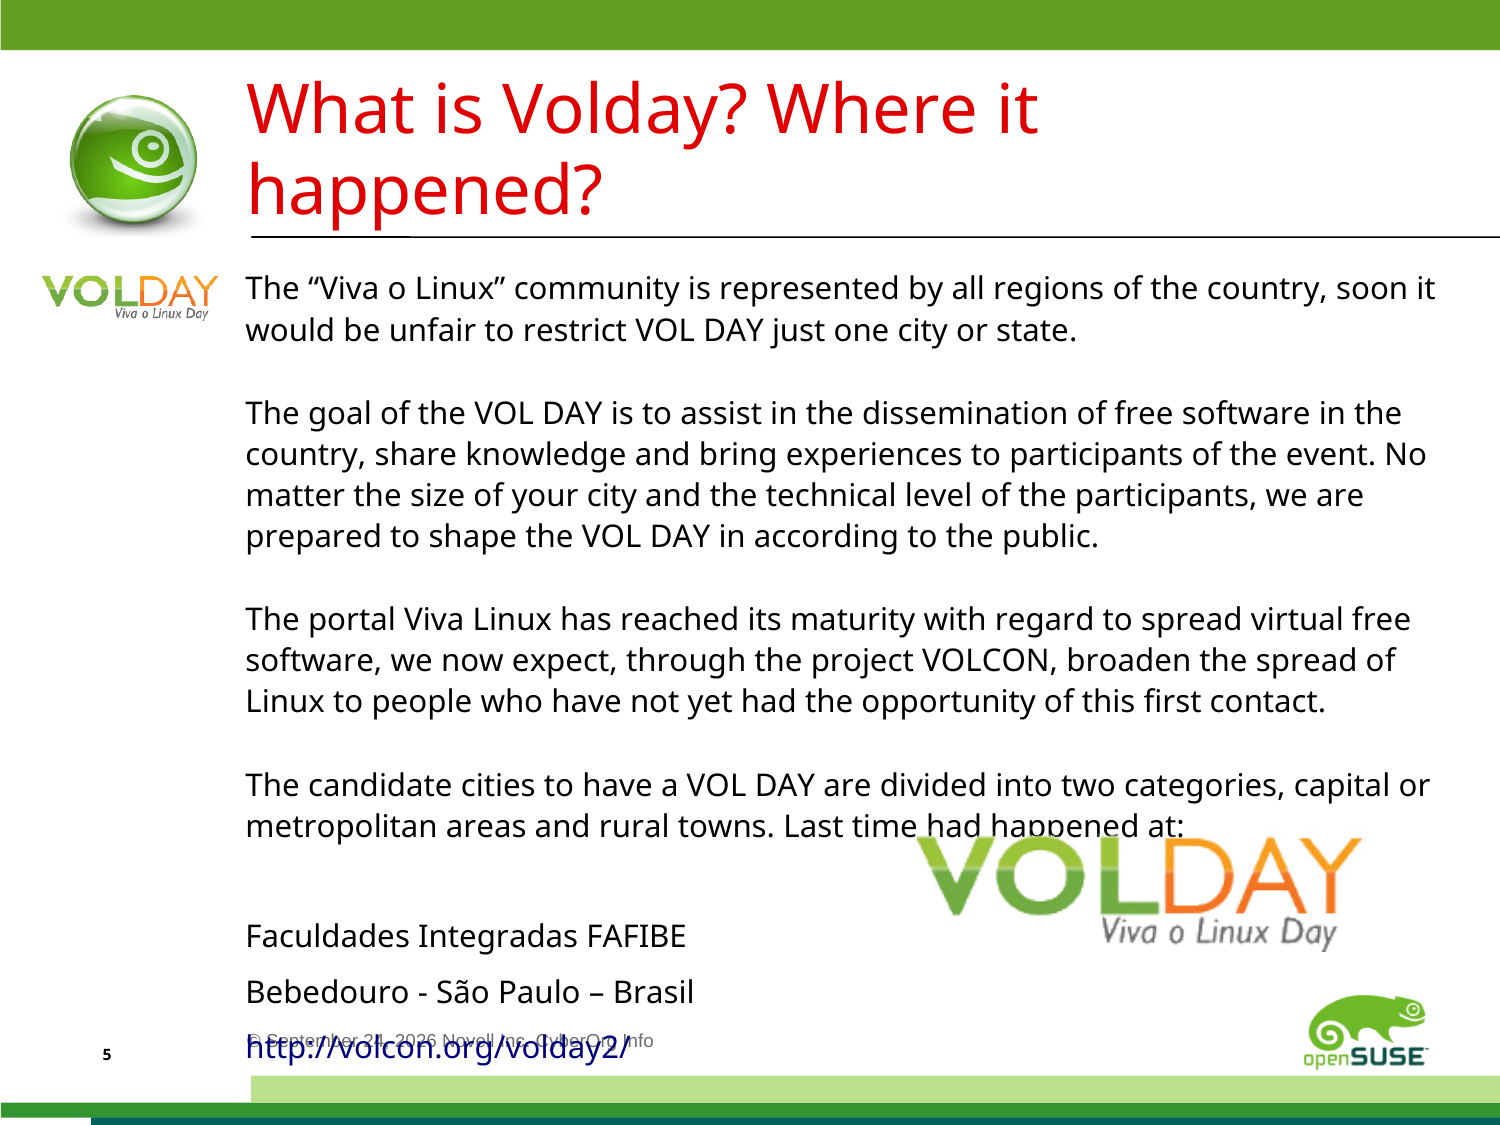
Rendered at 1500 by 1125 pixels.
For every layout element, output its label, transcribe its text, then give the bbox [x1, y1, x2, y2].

picture [59, 88, 207, 237]
picture [41, 271, 219, 321]
list The “Viva o Linux” community is represented by all regions of the country, soon it would be unfair to restrict VOL DAY just one city or state. The goal of the VOL DAY is to assist in the dissemination of free software in the country, share knowledge and bring experiences to participants of the event. No matter the size of your city and the technical level of the participants, we are prepared to shape the VOL DAY in according to the public. The portal Viva Linux has reached its maturity with regard to spread virtual free software, we now expect, through the project VOLCON, broaden the spread of Linux to people who have not yet had the opportunity of this first contact. The candidate cities to have a VOL DAY are divided into two categories, capital or metropolitan areas and rural towns. Last time had happened at: Faculdades Integradas FAFIBE Bebedouro - São Paulo – Brasil http://volcon.org/volday2/ [245, 267, 1458, 1010]
picture [915, 826, 1366, 952]
title What is Volday? Where it happened? [246, 68, 1409, 231]
picture [1304, 1010, 1429, 1071]
